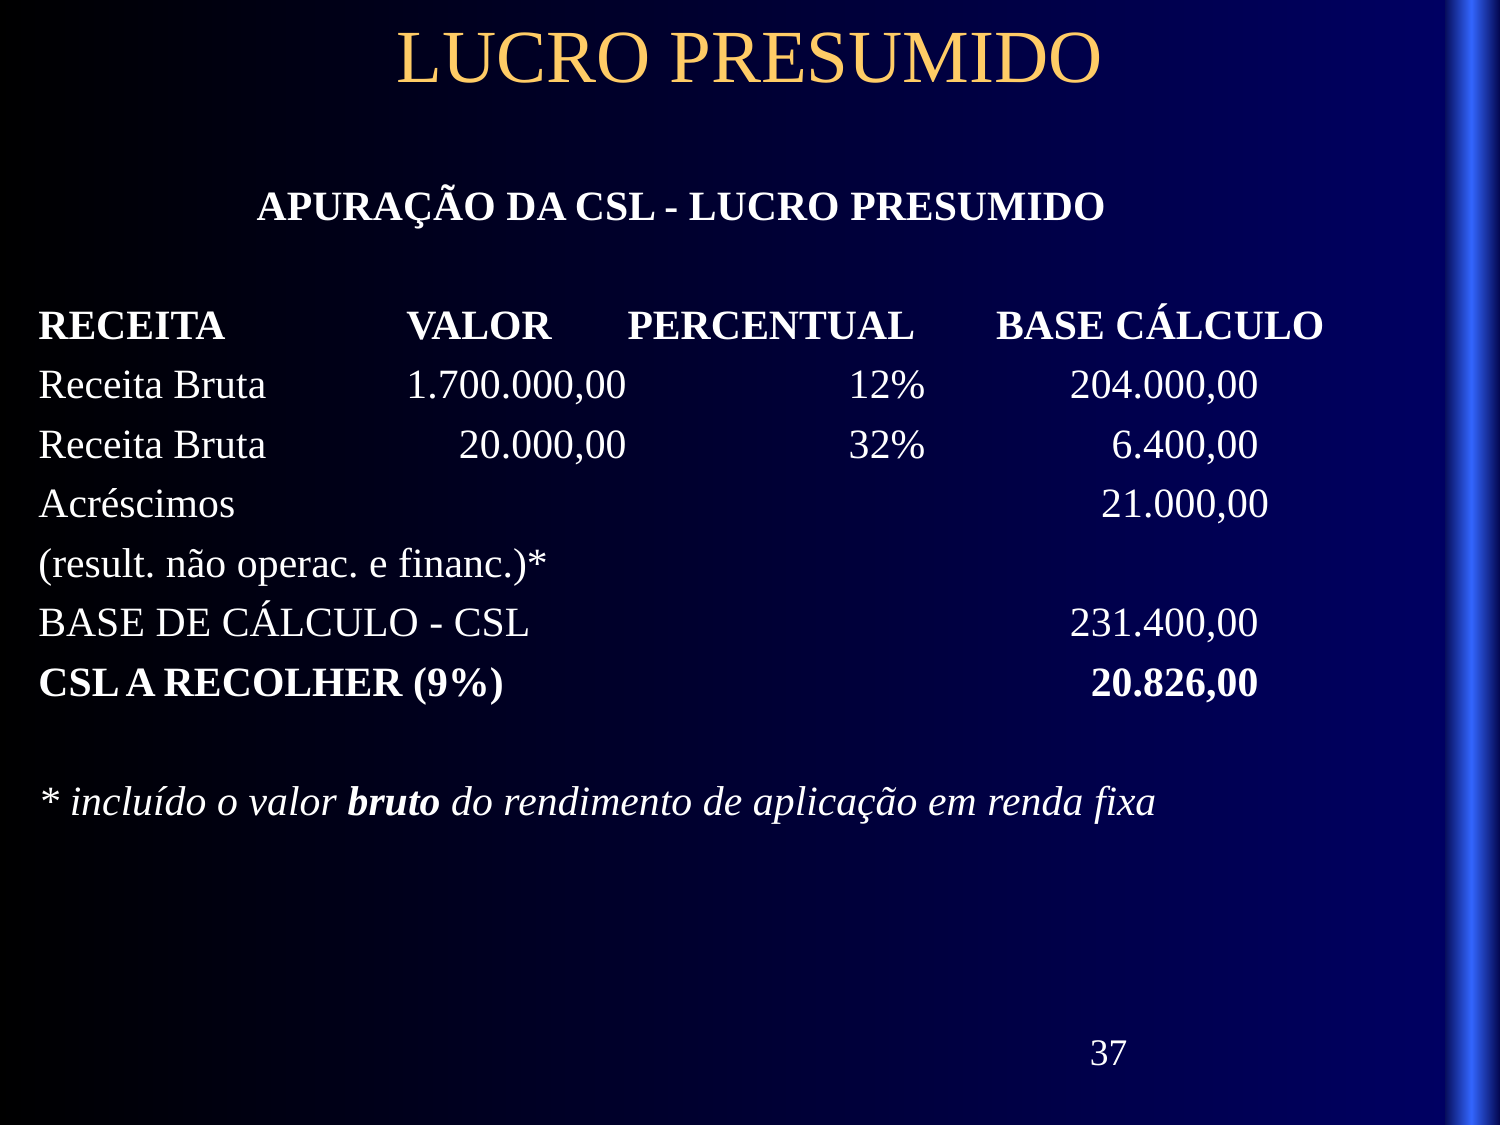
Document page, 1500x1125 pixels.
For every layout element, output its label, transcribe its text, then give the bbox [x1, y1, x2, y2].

title LUCRO PRESUMIDO [112, 0, 1388, 138]
text_box APURAÇÃO DA CSL - LUCRO PRESUMIDO RECEITA VALOR PERCENTUAL BASE CÁLCULO Receita Bruta 1.700.000,00 12% 204.000,00 Receita Bruta 20.000,00 32% 6.400,00 Acréscimos 21.000,00 (result. não operac. e financ.)* BASE DE CÁLCULO - CSL 231.400,00 CSL A RECOLHER (9%) 20.826,00 * incluído o valor bruto do rendimento de aplicação em renda fixa [23, 175, 1500, 1089]
